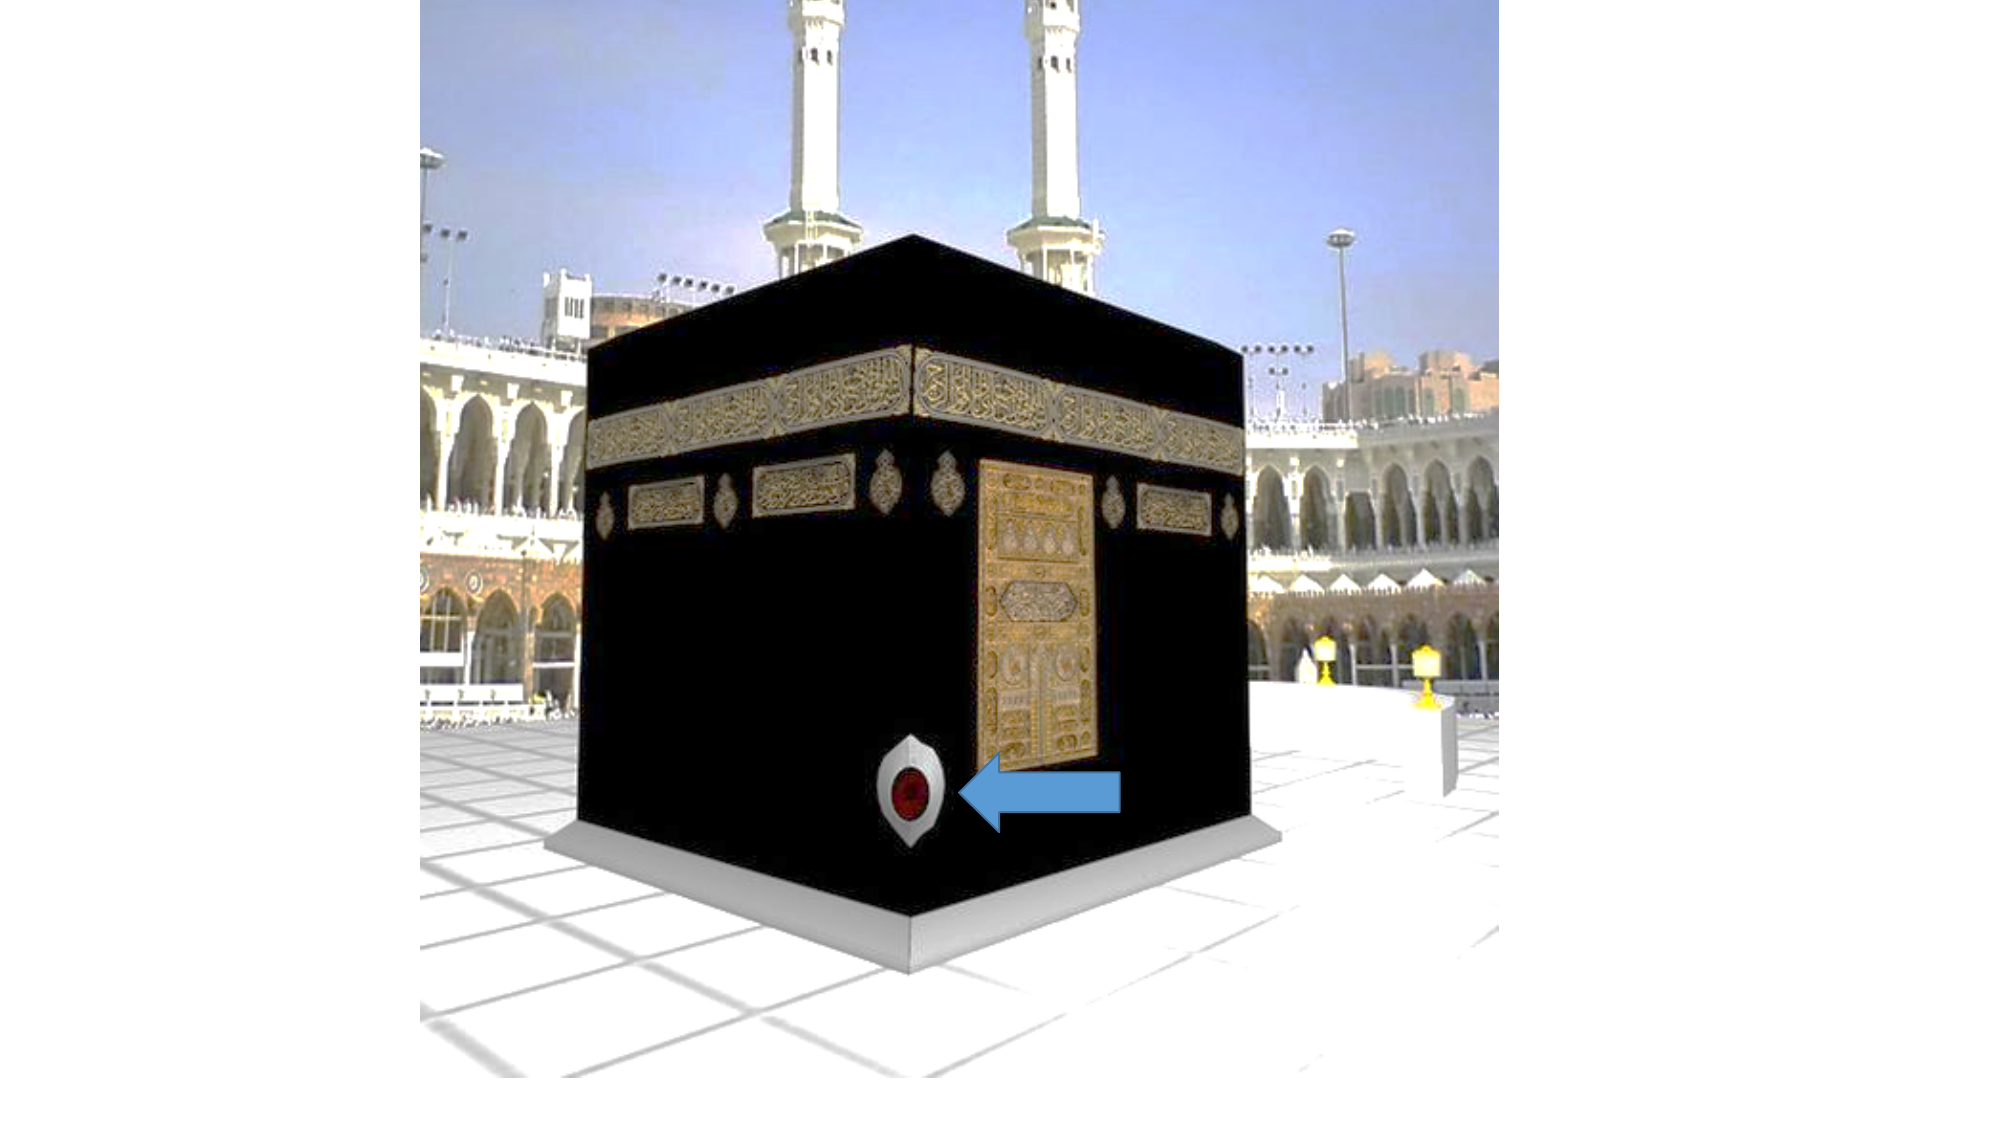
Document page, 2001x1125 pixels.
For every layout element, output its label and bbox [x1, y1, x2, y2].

picture [420, 0, 1499, 1078]
text_box [959, 752, 1120, 833]
